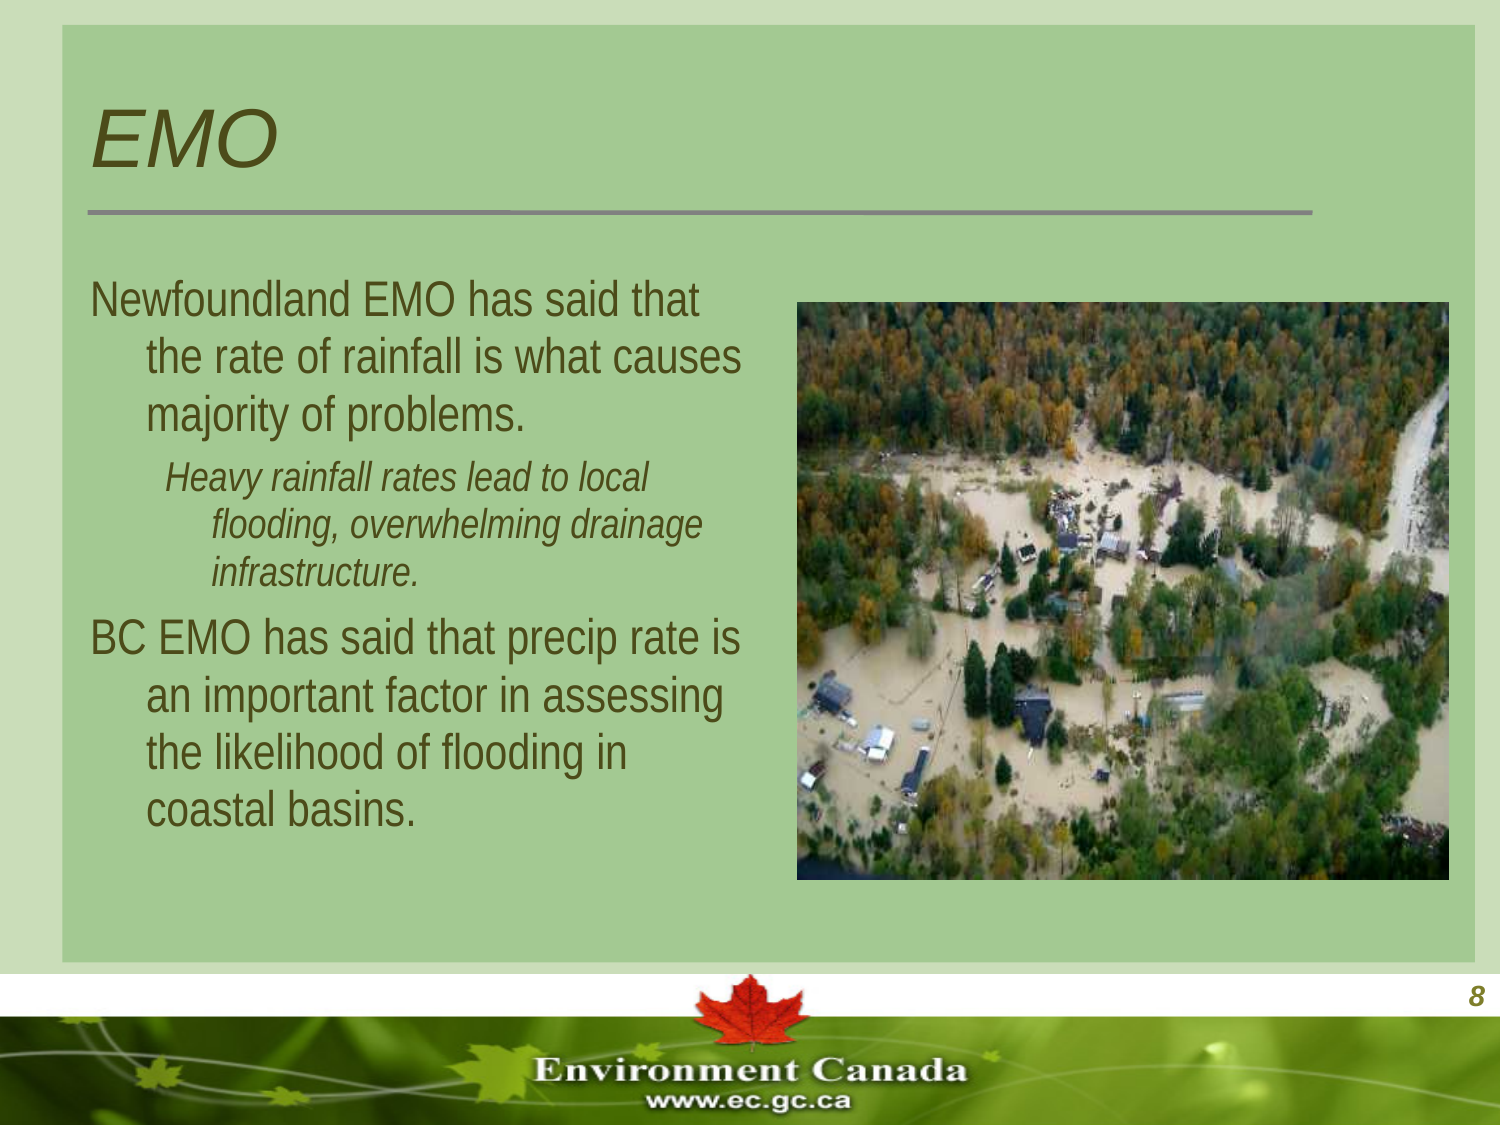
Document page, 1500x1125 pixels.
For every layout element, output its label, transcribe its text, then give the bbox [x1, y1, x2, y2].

text_box <number> [1149, 971, 1500, 1051]
text_box Newfoundland EMO has said that the rate of rainfall is what causes majority of problems. Heavy rainfall rates lead to local flooding, overwhelming drainage infrastructure. BC EMO has said that precip rate is an important factor in assessing the likelihood of flooding in coastal basins. [75, 262, 761, 1005]
picture [0, 974, 1500, 1125]
text_box EMO [75, 45, 1471, 233]
picture [797, 302, 1449, 880]
